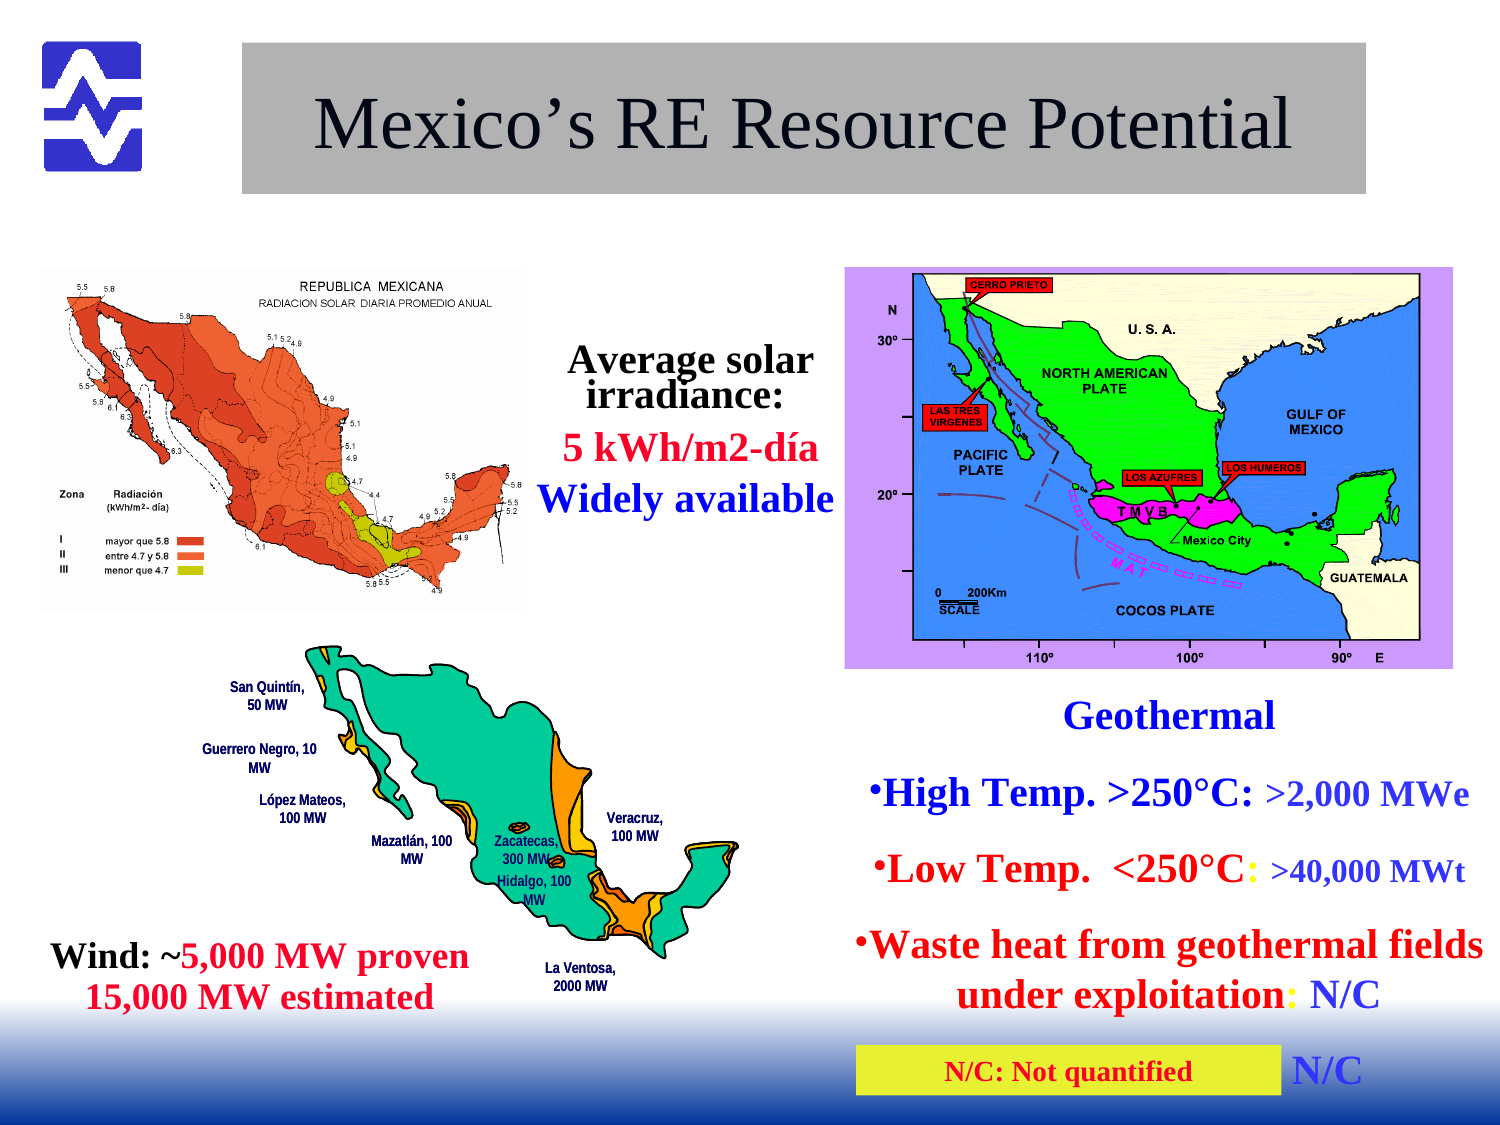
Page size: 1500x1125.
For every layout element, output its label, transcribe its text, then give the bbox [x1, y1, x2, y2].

picture [183, 645, 742, 1005]
title Mexico’s RE Resource Potential [242, 42, 1367, 194]
picture [844, 267, 1454, 669]
text_box Average solar irradiance: 5 kWh/m2-día Widely available [501, 337, 844, 526]
text_box Wind: ~5,000 MW proven 15,000 MW estimated [29, 928, 491, 1025]
text_box N/C: Not quantified [856, 1044, 1282, 1096]
text_box Geothermal High Temp. >250°C: >2,000 MWe Low Temp. <250°C: >40,000 MWt Waste heat from geothermal fields under exploitation: N/C Geopressurized: N/C [838, 680, 1500, 1101]
picture [41, 267, 526, 612]
